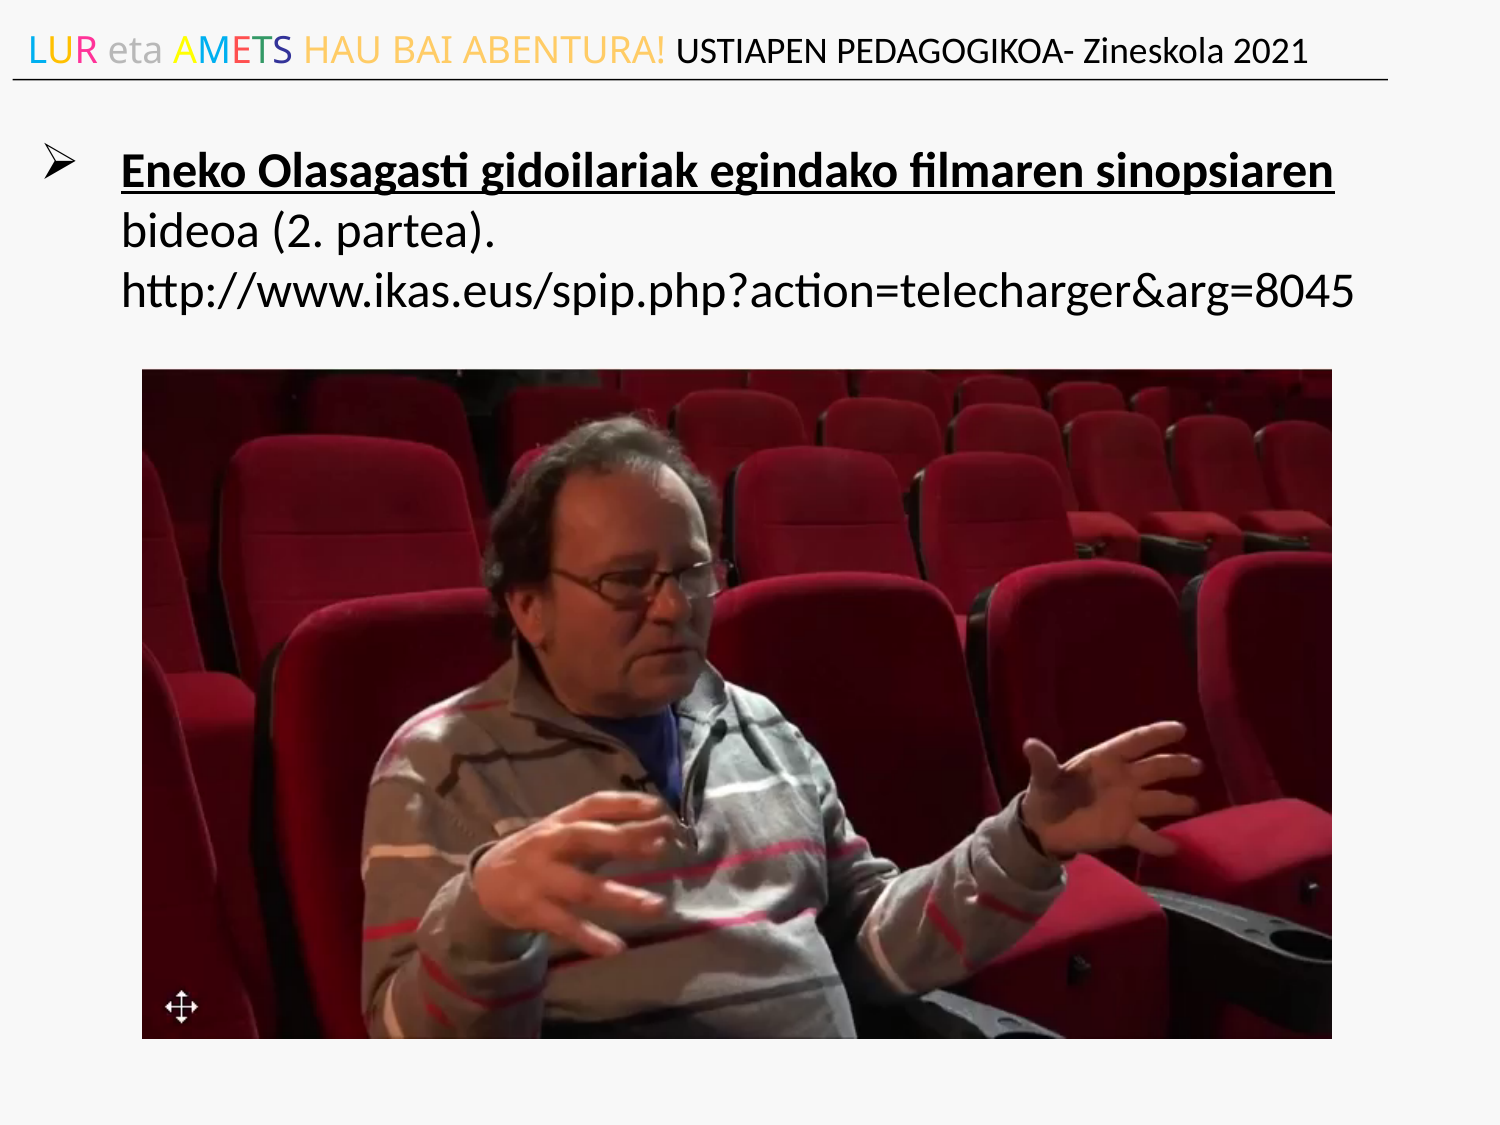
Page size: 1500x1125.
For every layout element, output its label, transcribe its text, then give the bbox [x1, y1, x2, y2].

text_box [141, 367, 1333, 1040]
text_box LUR eta AMETS HAU BAI ABENTURA! USTIAPEN PEDAGOGIKOA- Zineskola 2021 [12, 19, 1425, 79]
title Eneko Olasagasti gidoilariak egindako filmaren sinopsiaren bideoa (2. partea). http://www.ikas.eus/spip.php?action=telecharger&arg=8045 [25, 101, 1376, 414]
